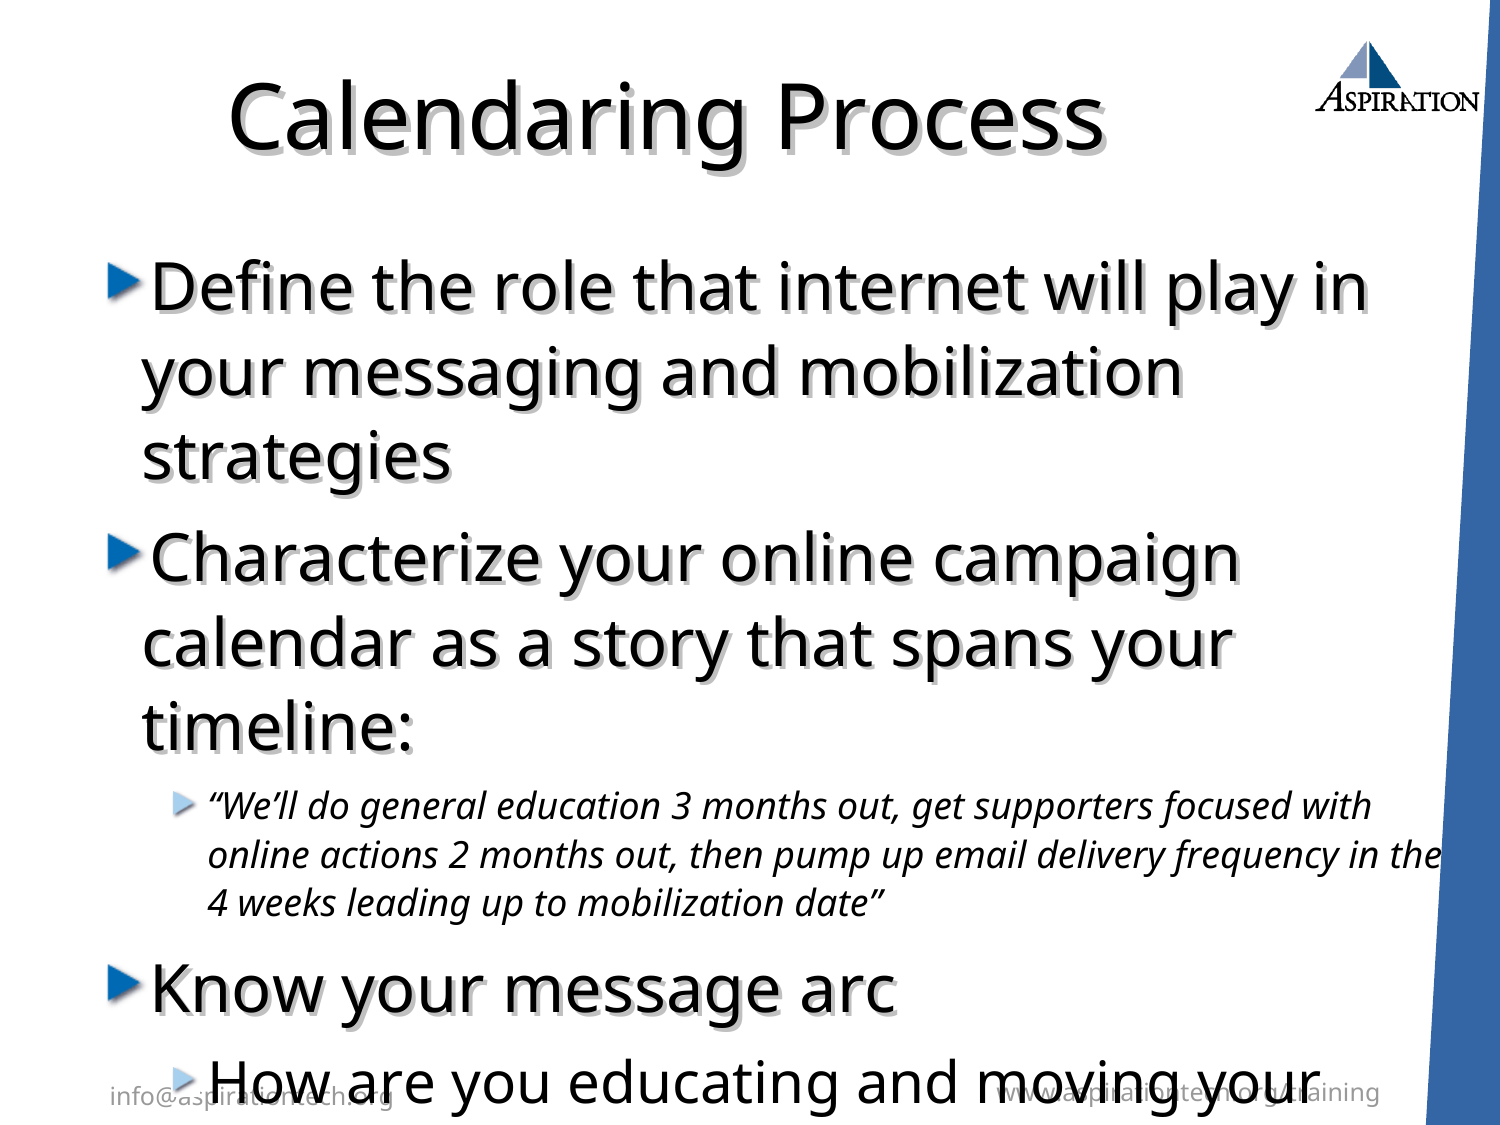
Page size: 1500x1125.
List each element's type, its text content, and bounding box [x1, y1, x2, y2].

picture [171, 1064, 200, 1097]
picture [1315, 41, 1480, 120]
title Calendaring Process [49, 19, 1284, 206]
list Define the role that internet will play in your messaging and mobilization strategies Characterize your online campaign calendar as a story that spans your timeline: “We’ll do general education 3 months out, get supporters focused with online actions 2 months out, then pump up email delivery frequency in the 4 weeks leading up to mobilization date” Know your message arc How are you educating and moving your base towards action? [49, 238, 1447, 1022]
